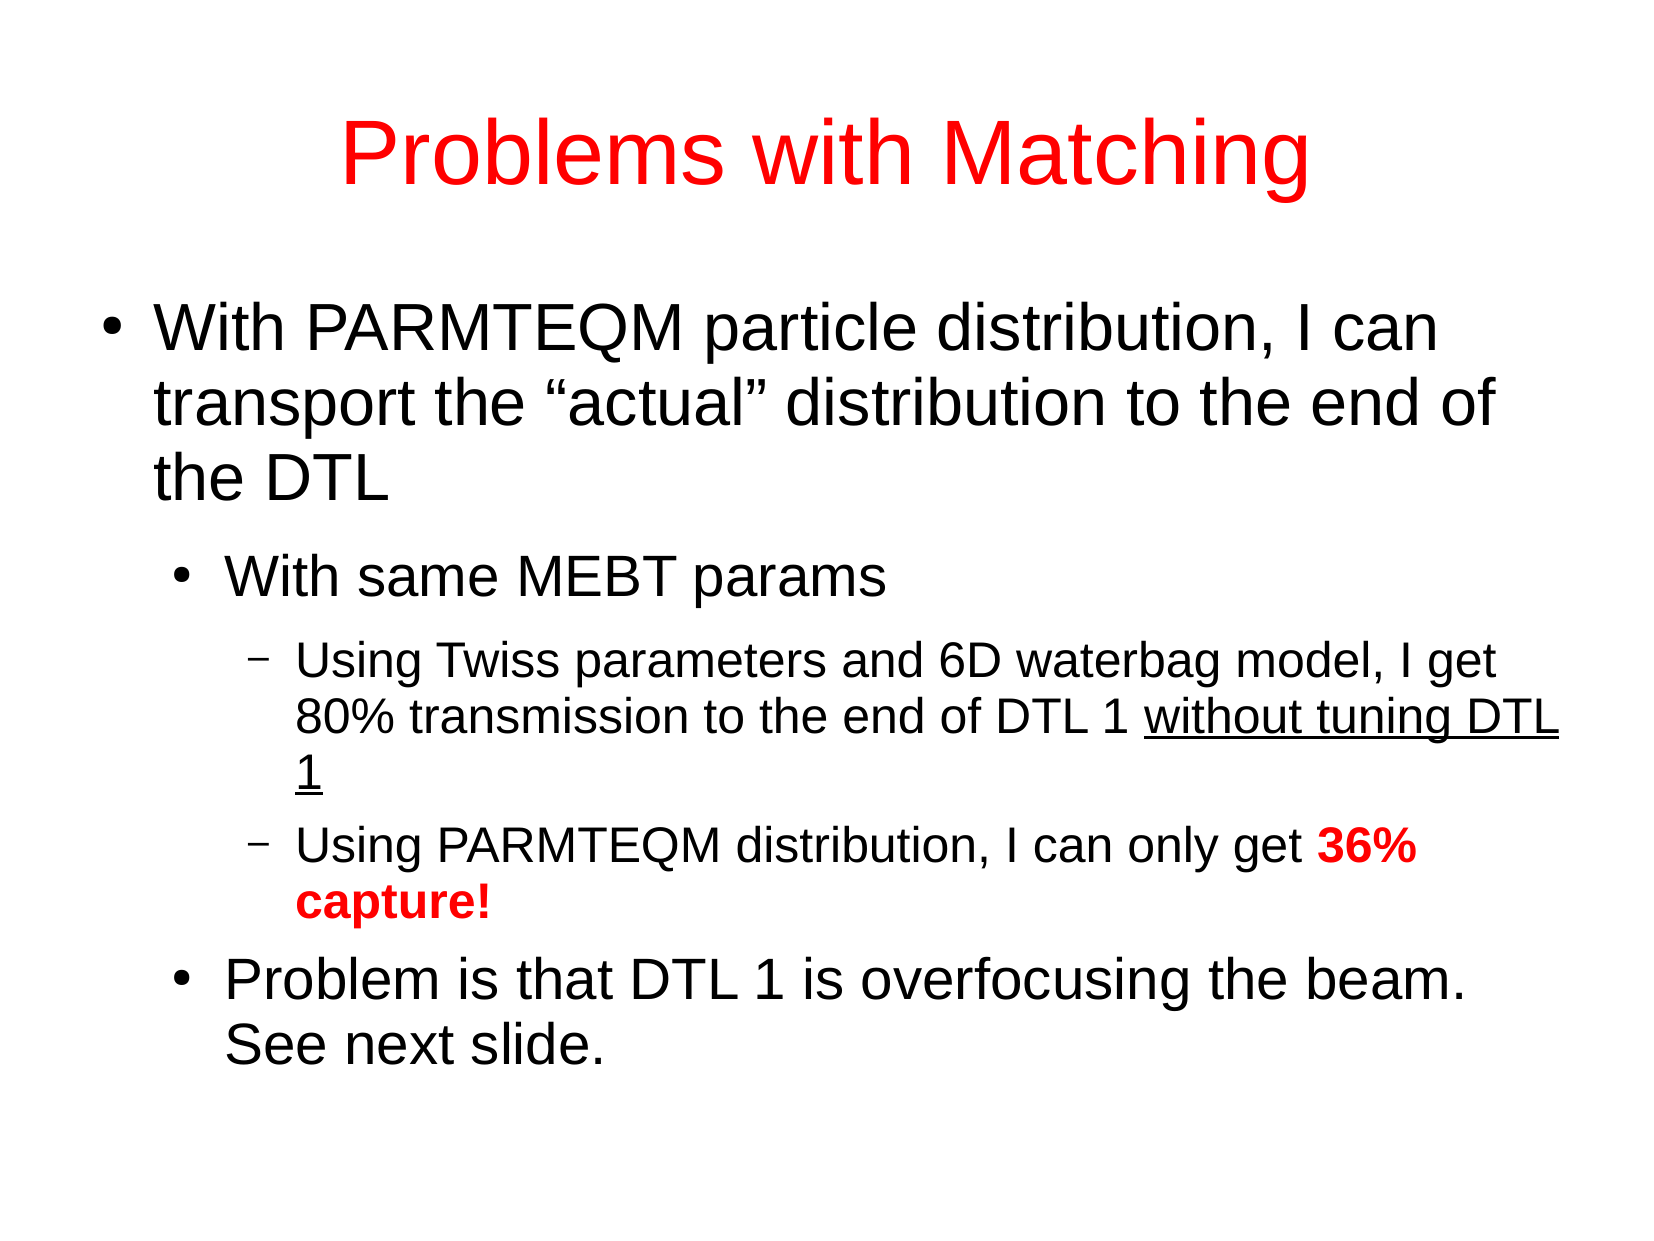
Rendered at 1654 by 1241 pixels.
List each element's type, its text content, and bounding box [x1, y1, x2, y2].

list With PARMTEQM particle distribution, I can transport the “actual” distribution to the end of the DTL With same MEBT params Using Twiss parameters and 6D waterbag model, I get 80% transmission to the end of DTL 1 without tuning DTL 1 Using PARMTEQM distribution, I can only get 36% capture! Problem is that DTL 1 is overfocusing the beam. See next slide. [82, 290, 1571, 1109]
title Problems with Matching [82, 49, 1571, 257]
